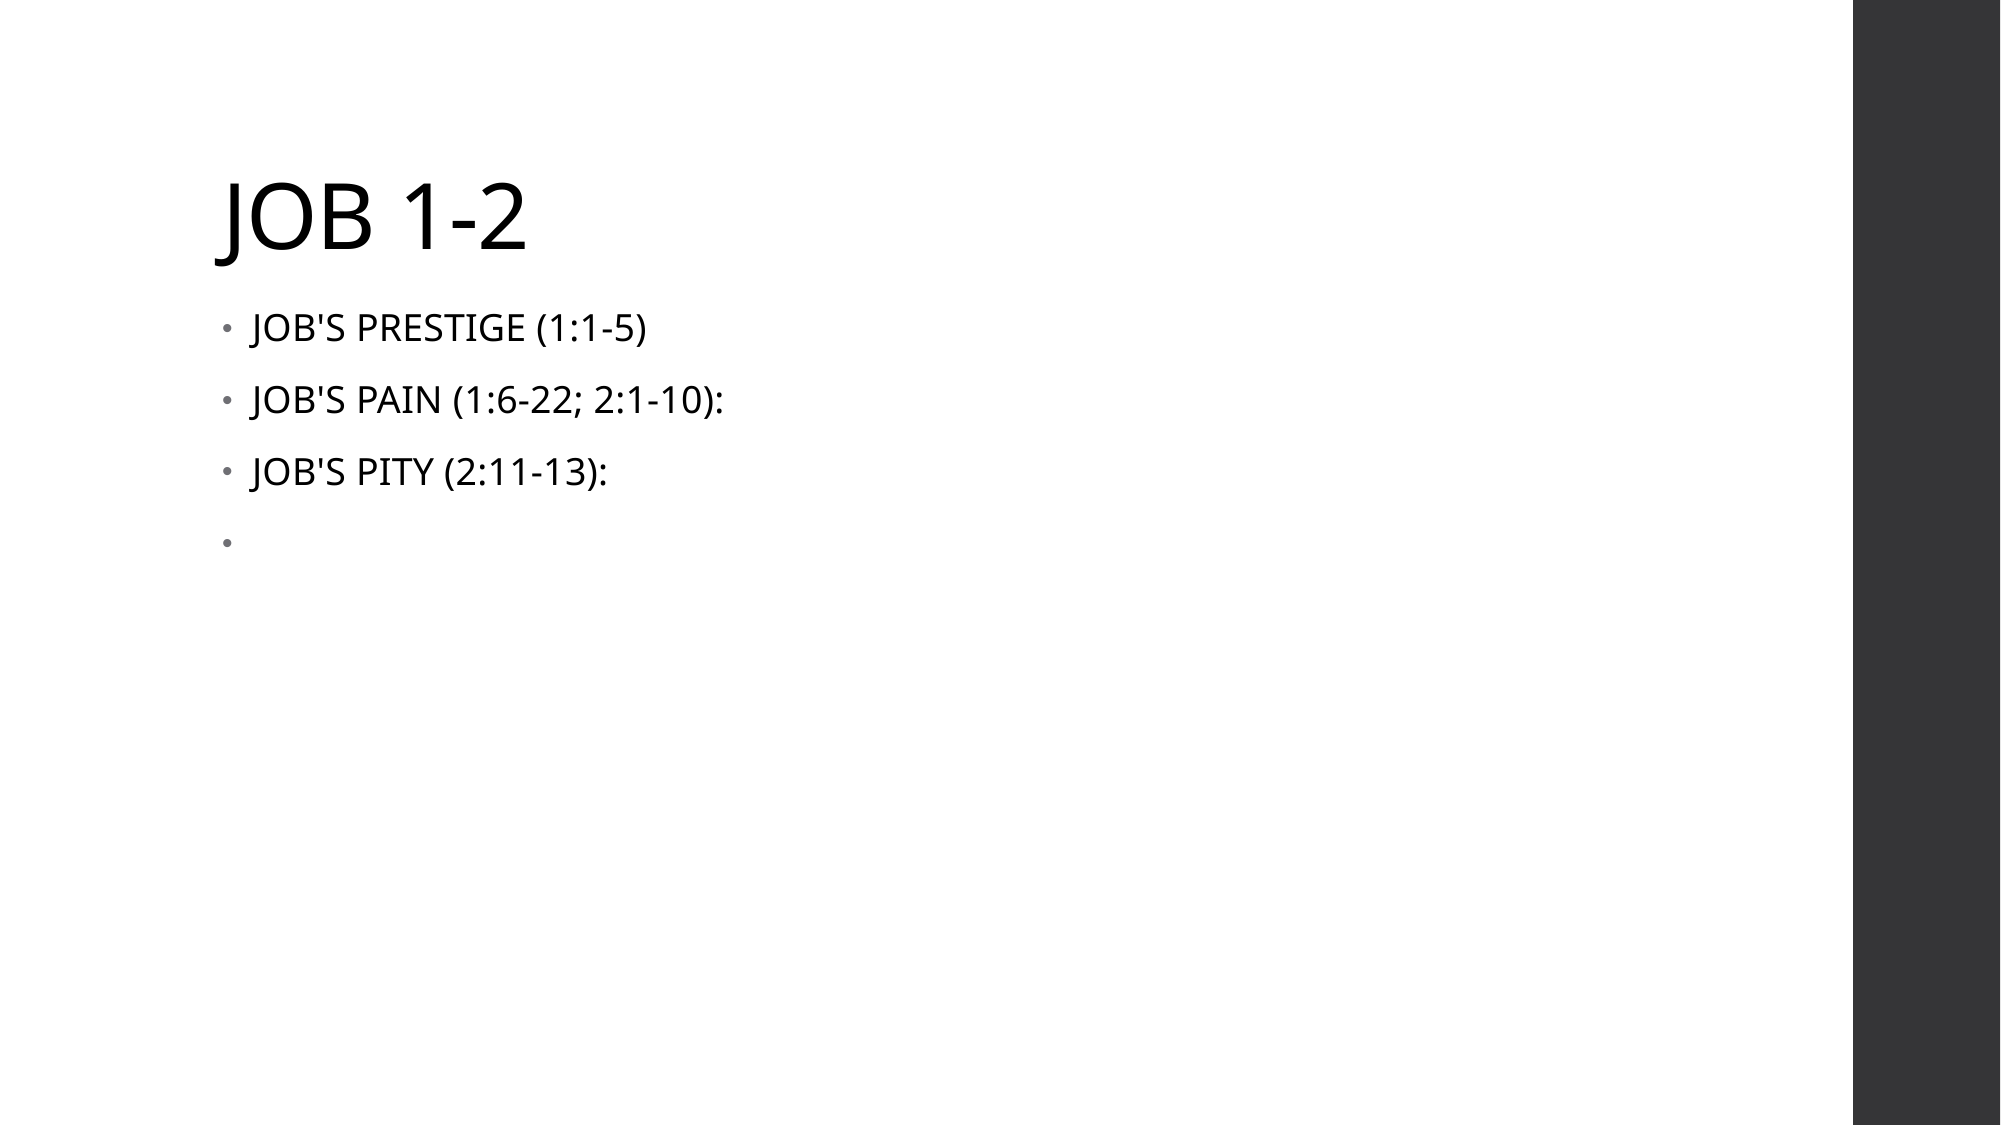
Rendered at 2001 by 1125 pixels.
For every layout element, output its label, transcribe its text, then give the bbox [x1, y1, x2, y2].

list JOB'S PRESTIGE (1:1-5) JOB'S PAIN (1:6-22; 2:1-10): JOB'S PITY (2:11-13): [206, 299, 1617, 1014]
title JOB 1-2 [206, 60, 1797, 278]
